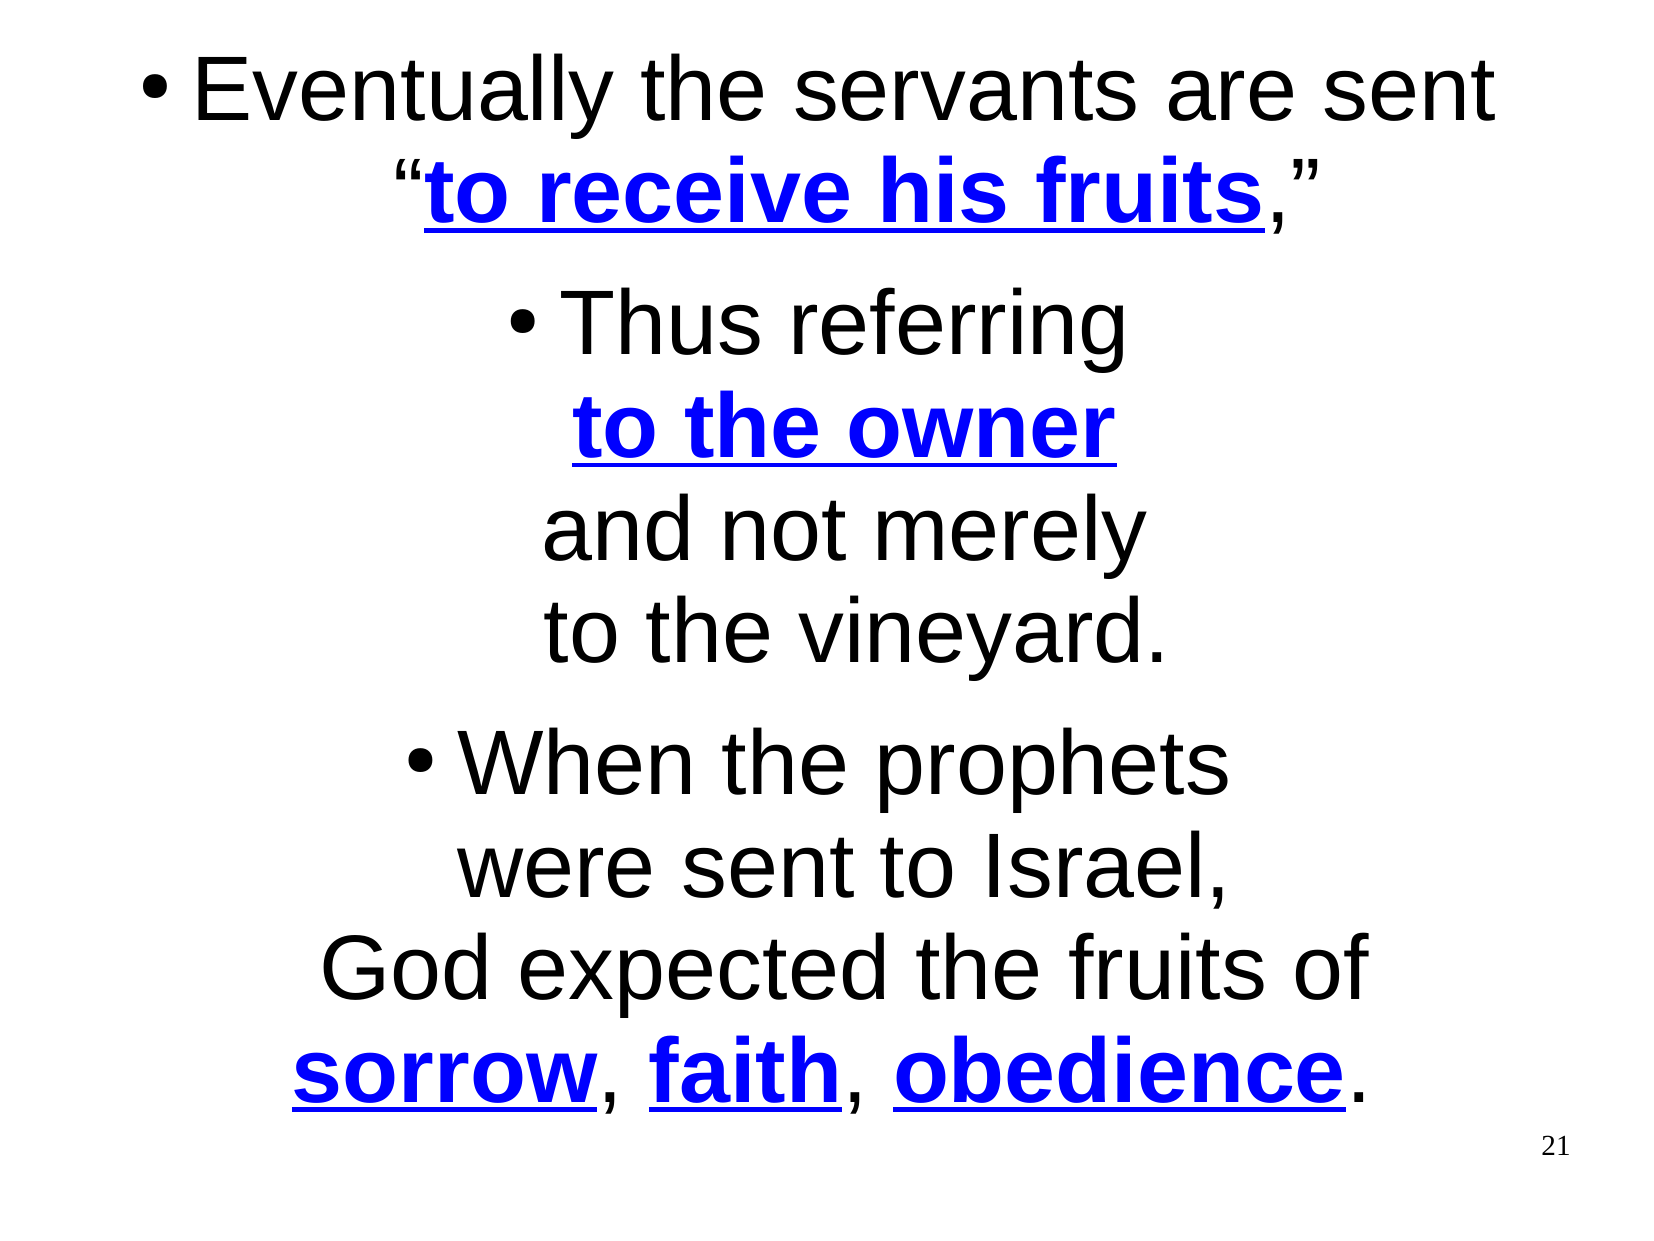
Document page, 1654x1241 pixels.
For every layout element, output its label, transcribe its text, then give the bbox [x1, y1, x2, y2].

list Eventually the servants are sent “to receive his fruits,” Thus referring to the owner and not merely to the vineyard. When the prophets were sent to Israel, God expected the fruits of sorrow, faith, obedience. [34, 37, 1610, 1201]
